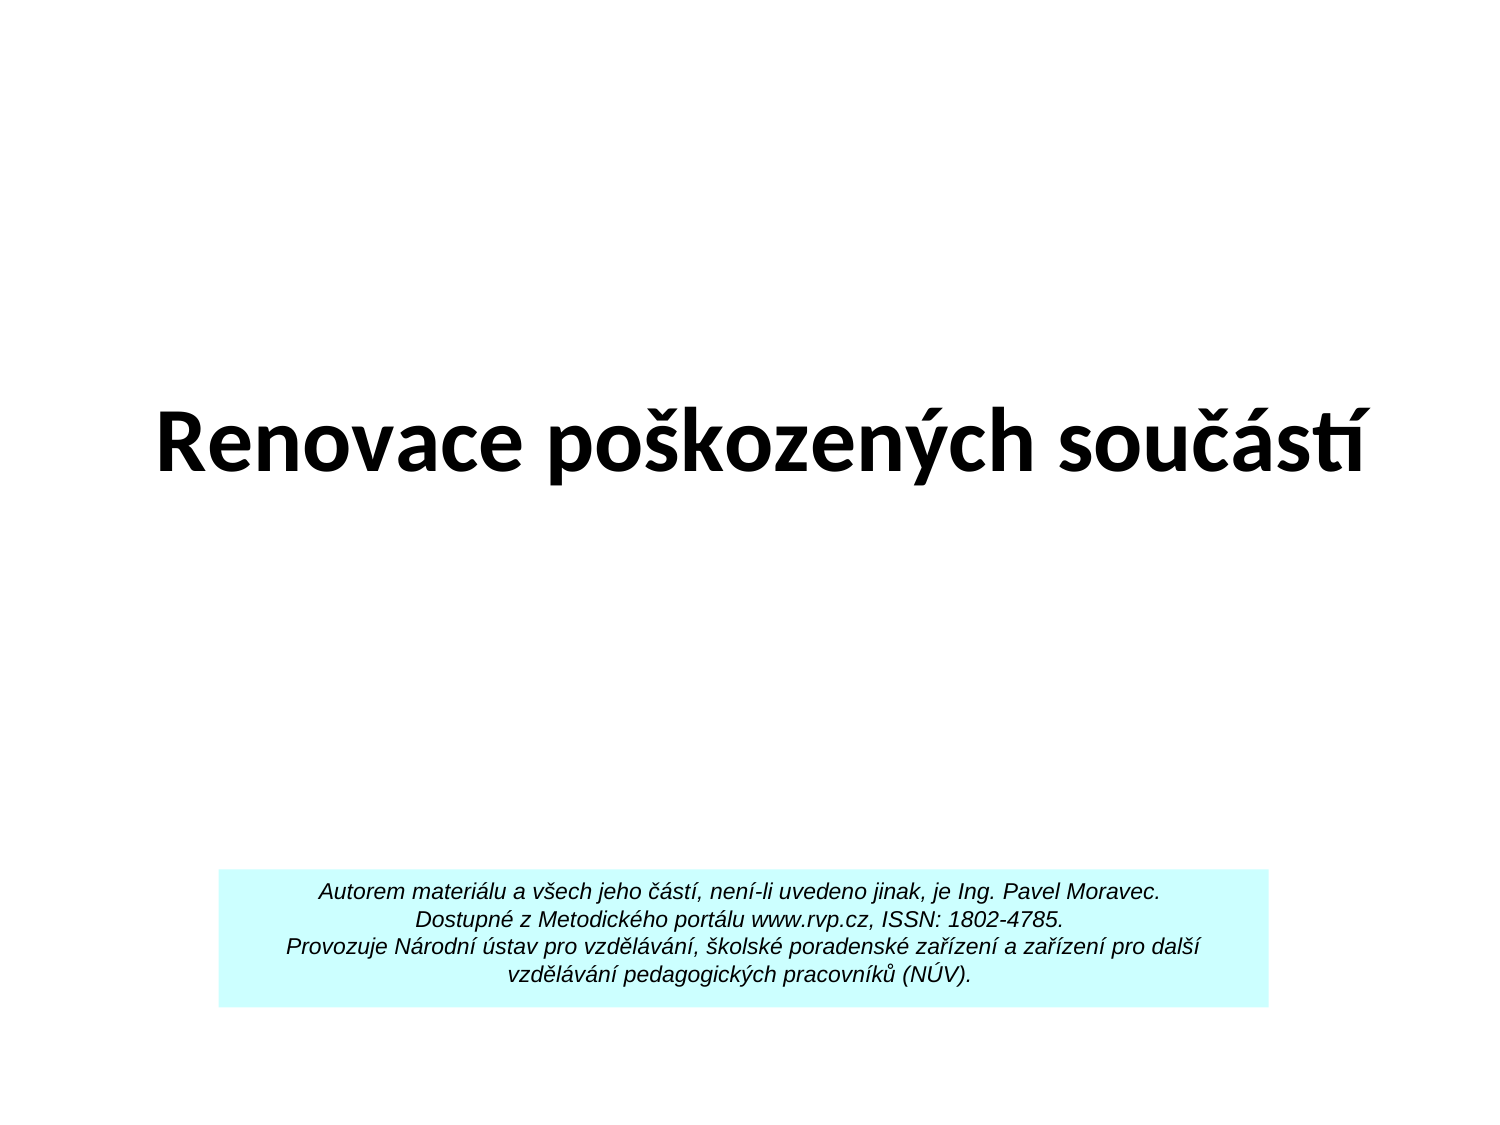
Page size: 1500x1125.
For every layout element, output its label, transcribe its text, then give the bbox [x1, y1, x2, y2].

text_box Autorem materiálu a všech jeho částí, není-li uvedeno jinak, je Ing. Pavel Moravec. Dostupné z Metodického portálu www.rvp.cz, ISSN: 1802-4785. Provozuje Národní ústav pro vzdělávání, školské poradenské zařízení a zařízení pro další vzdělávání pedagogických pracovníků (NÚV). [218, 869, 1269, 1008]
title Renovace poškozených součástí [123, 314, 1399, 556]
